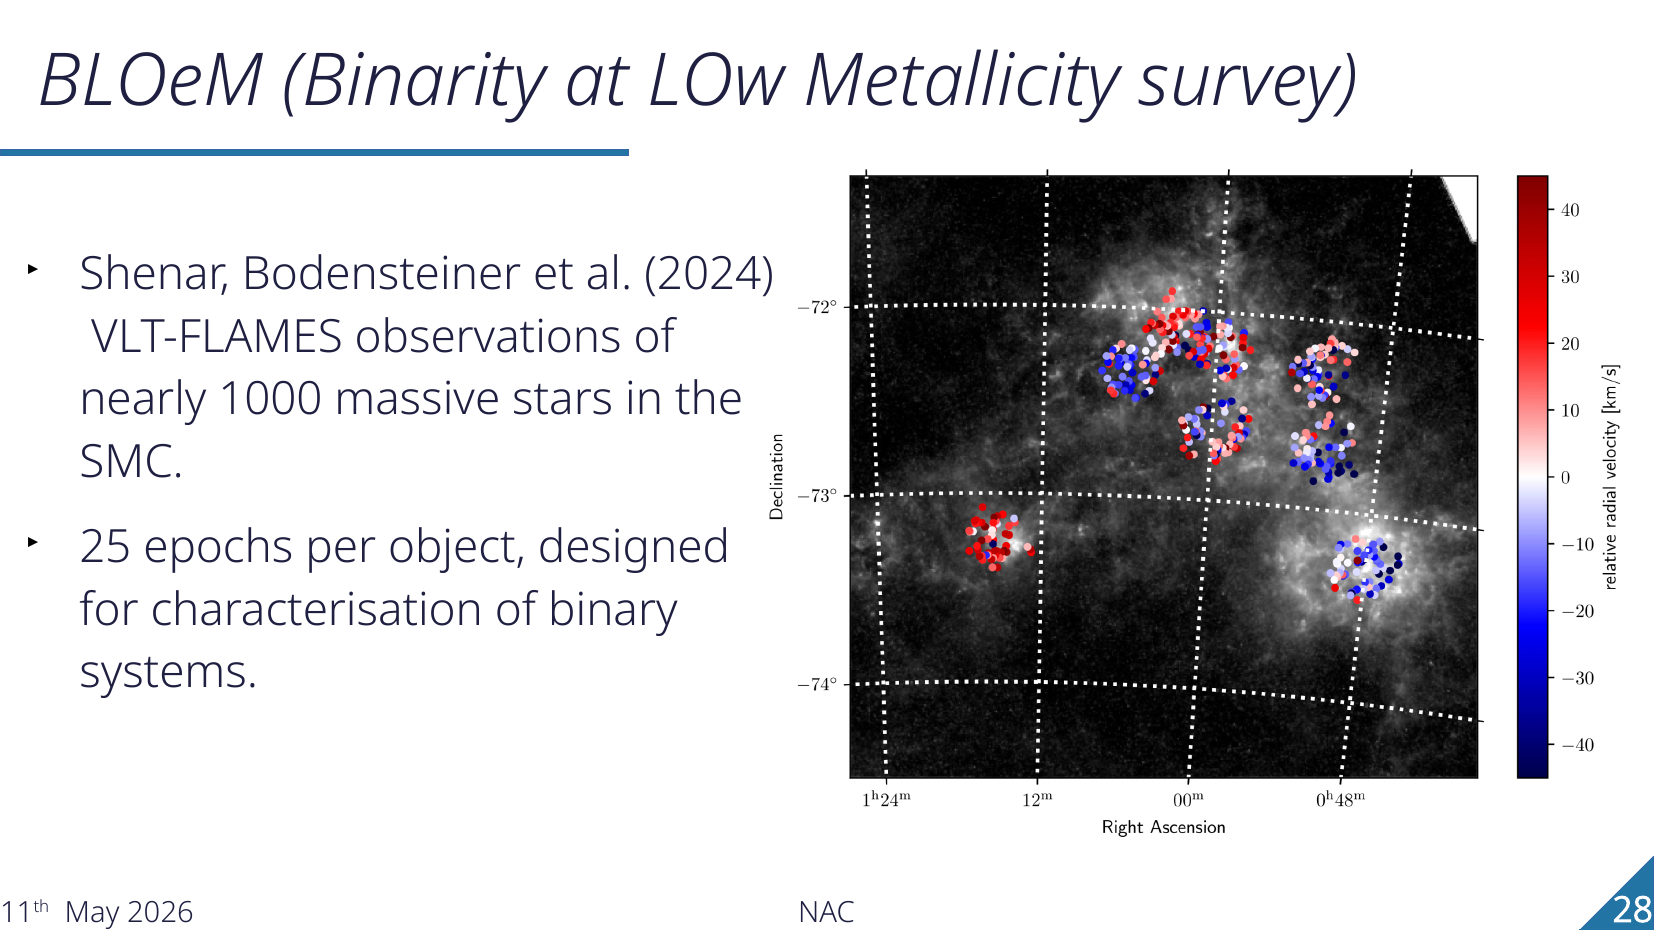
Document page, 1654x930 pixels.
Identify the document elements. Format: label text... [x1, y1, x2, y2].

list Shenar, Bodensteiner et al. (2024) VLT-FLAMES observations of nearly 1000 massive stars in the SMC. 25 epochs per object, designed for characterisation of binary systems. [8, 240, 777, 916]
text_box [1633, 856, 1653, 876]
picture [750, 138, 1636, 854]
text_box 28 [1129, 876, 1653, 930]
title BLOeM (Binarity at LOw Metallicity survey) [37, 0, 1612, 156]
